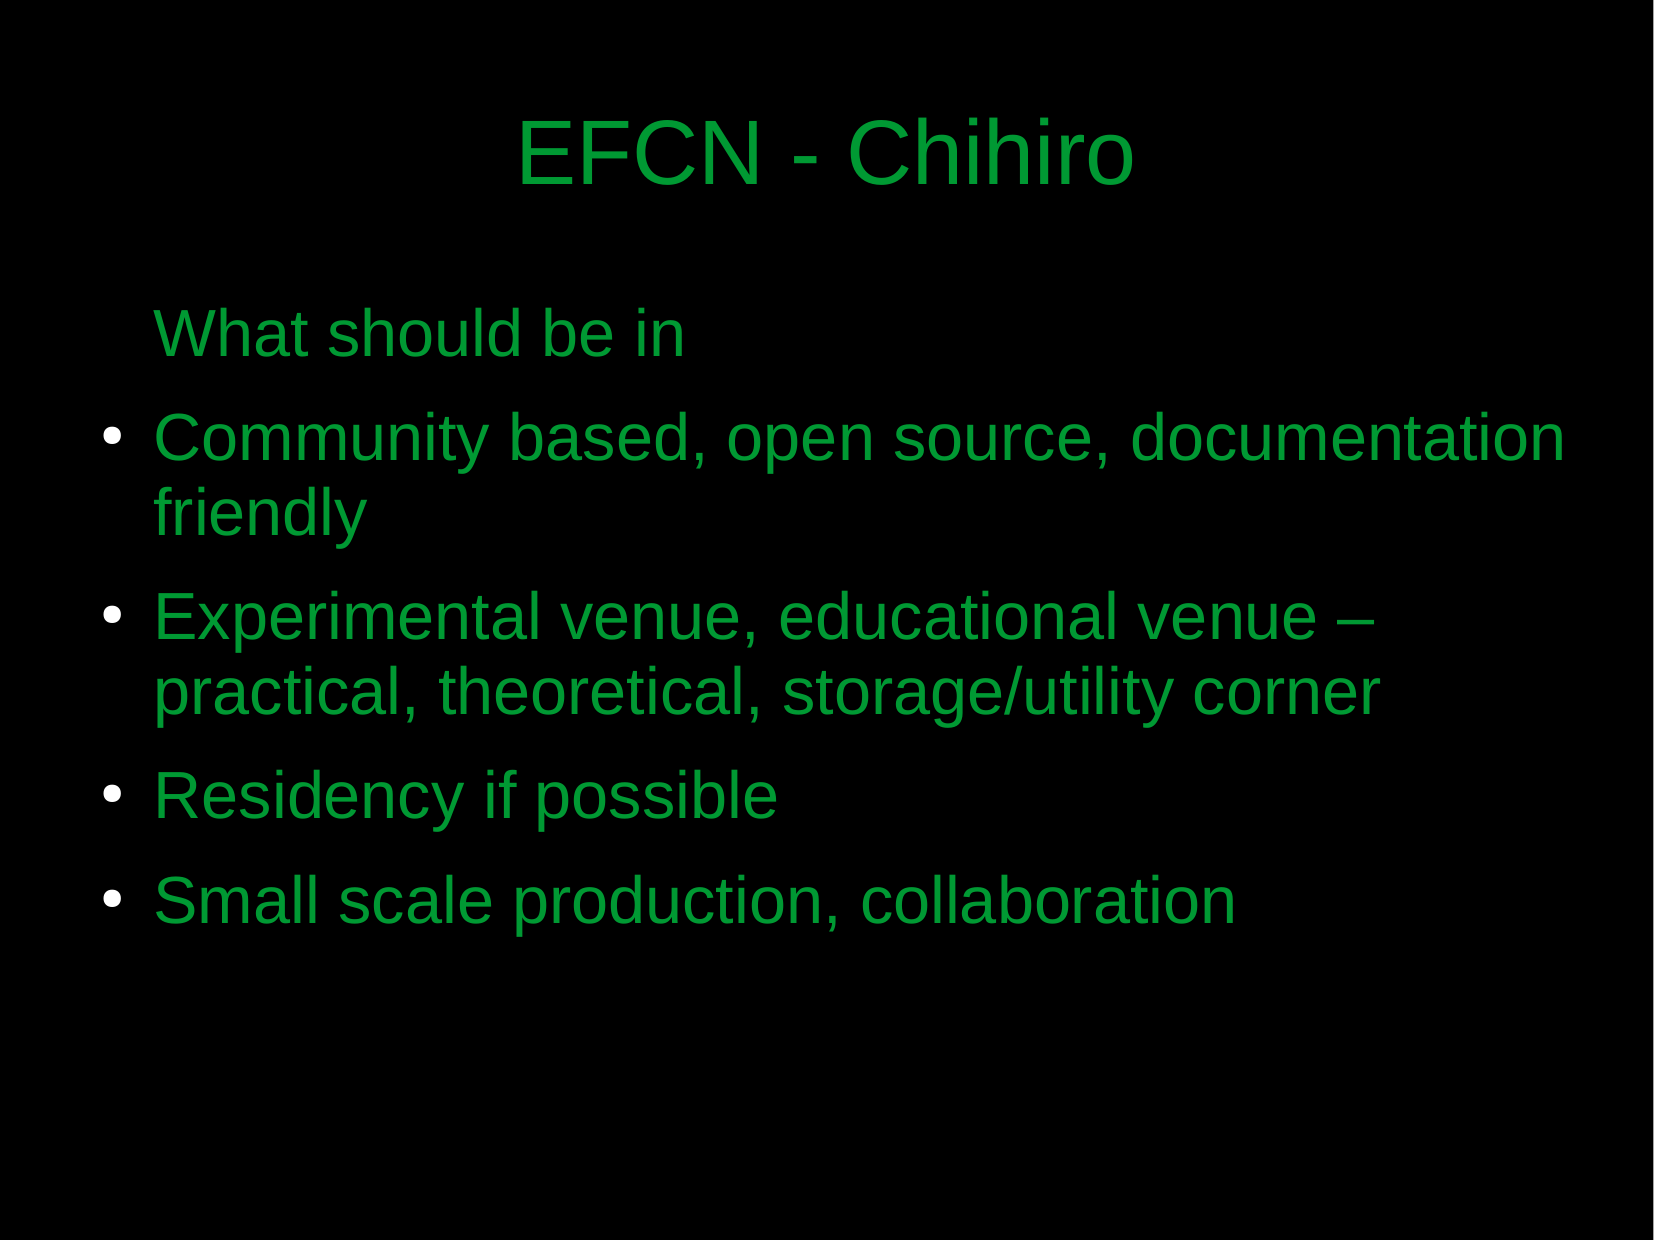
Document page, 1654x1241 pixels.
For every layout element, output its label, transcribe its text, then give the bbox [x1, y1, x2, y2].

title EFCN - Chihiro [82, 49, 1571, 257]
list What should be in Community based, open source, documentation friendly Experimental venue, educational venue – practical, theoretical, storage/utility corner Residency if possible Small scale production, collaboration [82, 296, 1571, 1016]
